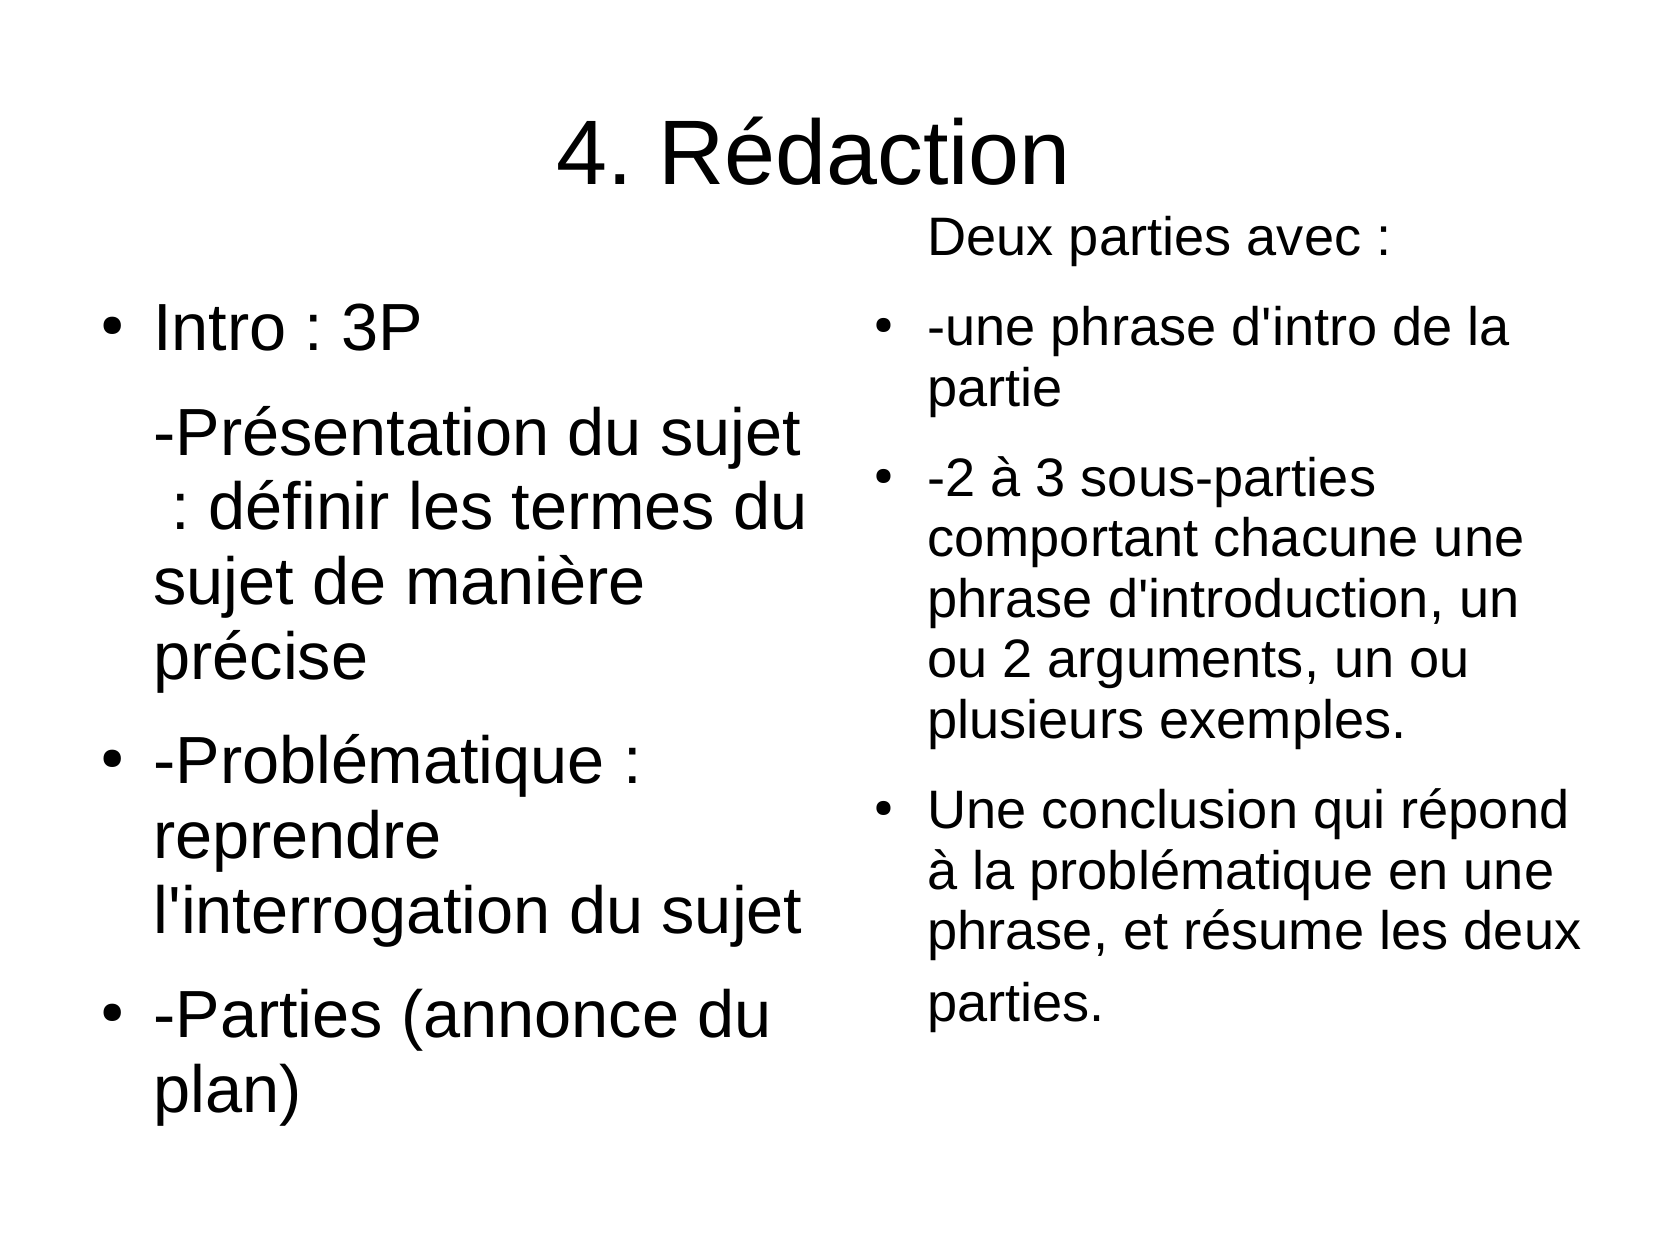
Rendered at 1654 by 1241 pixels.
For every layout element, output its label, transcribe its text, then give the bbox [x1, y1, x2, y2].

list Intro : 3P -Présentation du sujet : définir les termes du sujet de manière précise -Problématique : reprendre l'interrogation du sujet -Parties (annonce du plan) [82, 290, 809, 1127]
list Deux parties avec : -une phrase d'intro de la partie -2 à 3 sous-parties comportant chacune une phrase d'introduction, un ou 2 arguments, un ou plusieurs exemples. Une conclusion qui répond à la problématique en une phrase, et résume les deux parties. [856, 206, 1583, 1182]
title 4. Rédaction [82, 49, 1571, 257]
